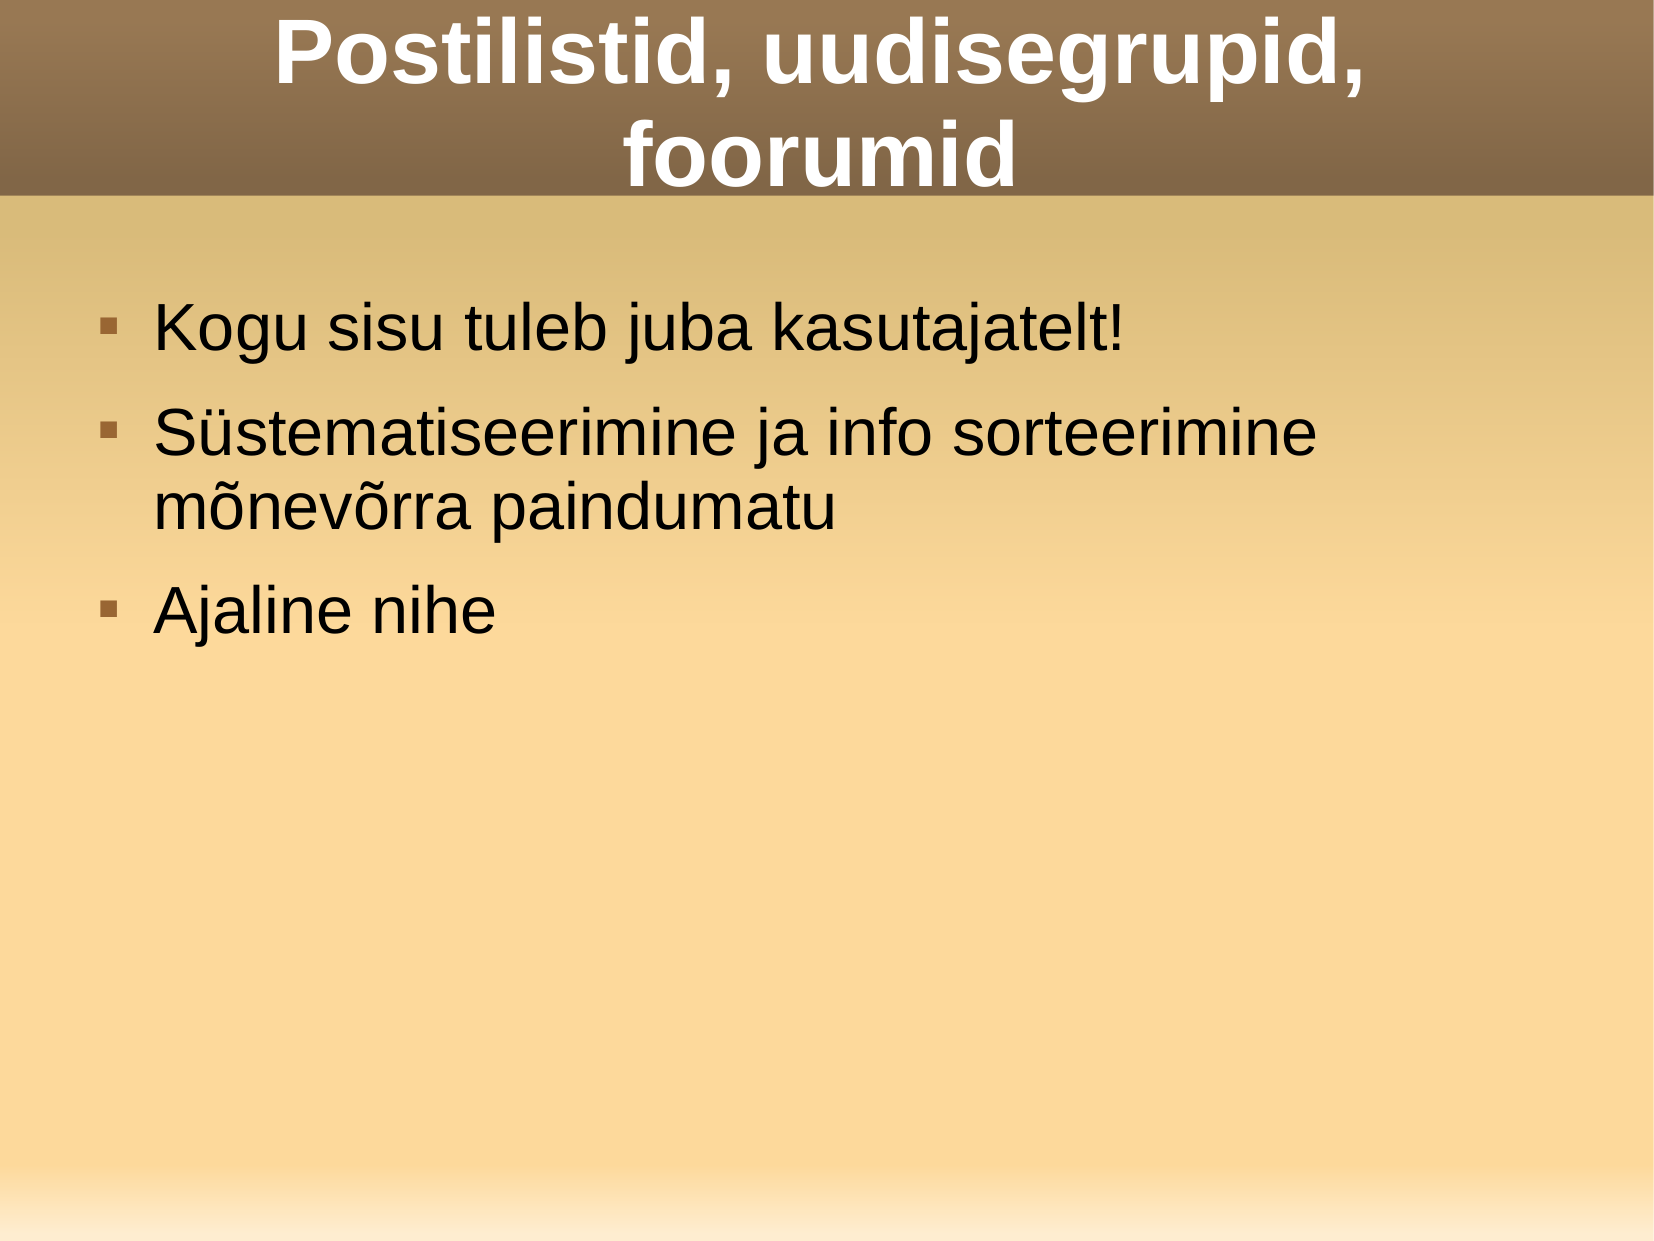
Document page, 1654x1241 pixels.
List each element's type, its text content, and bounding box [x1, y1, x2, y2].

title Postilistid, uudisegrupid, foorumid [76, 1, 1565, 207]
picture [0, 0, 1654, 1241]
list Kogu sisu tuleb juba kasutajatelt! Süstematiseerimine ja info sorteerimine mõnevõrra paindumatu Ajaline nihe [82, 290, 1571, 1094]
